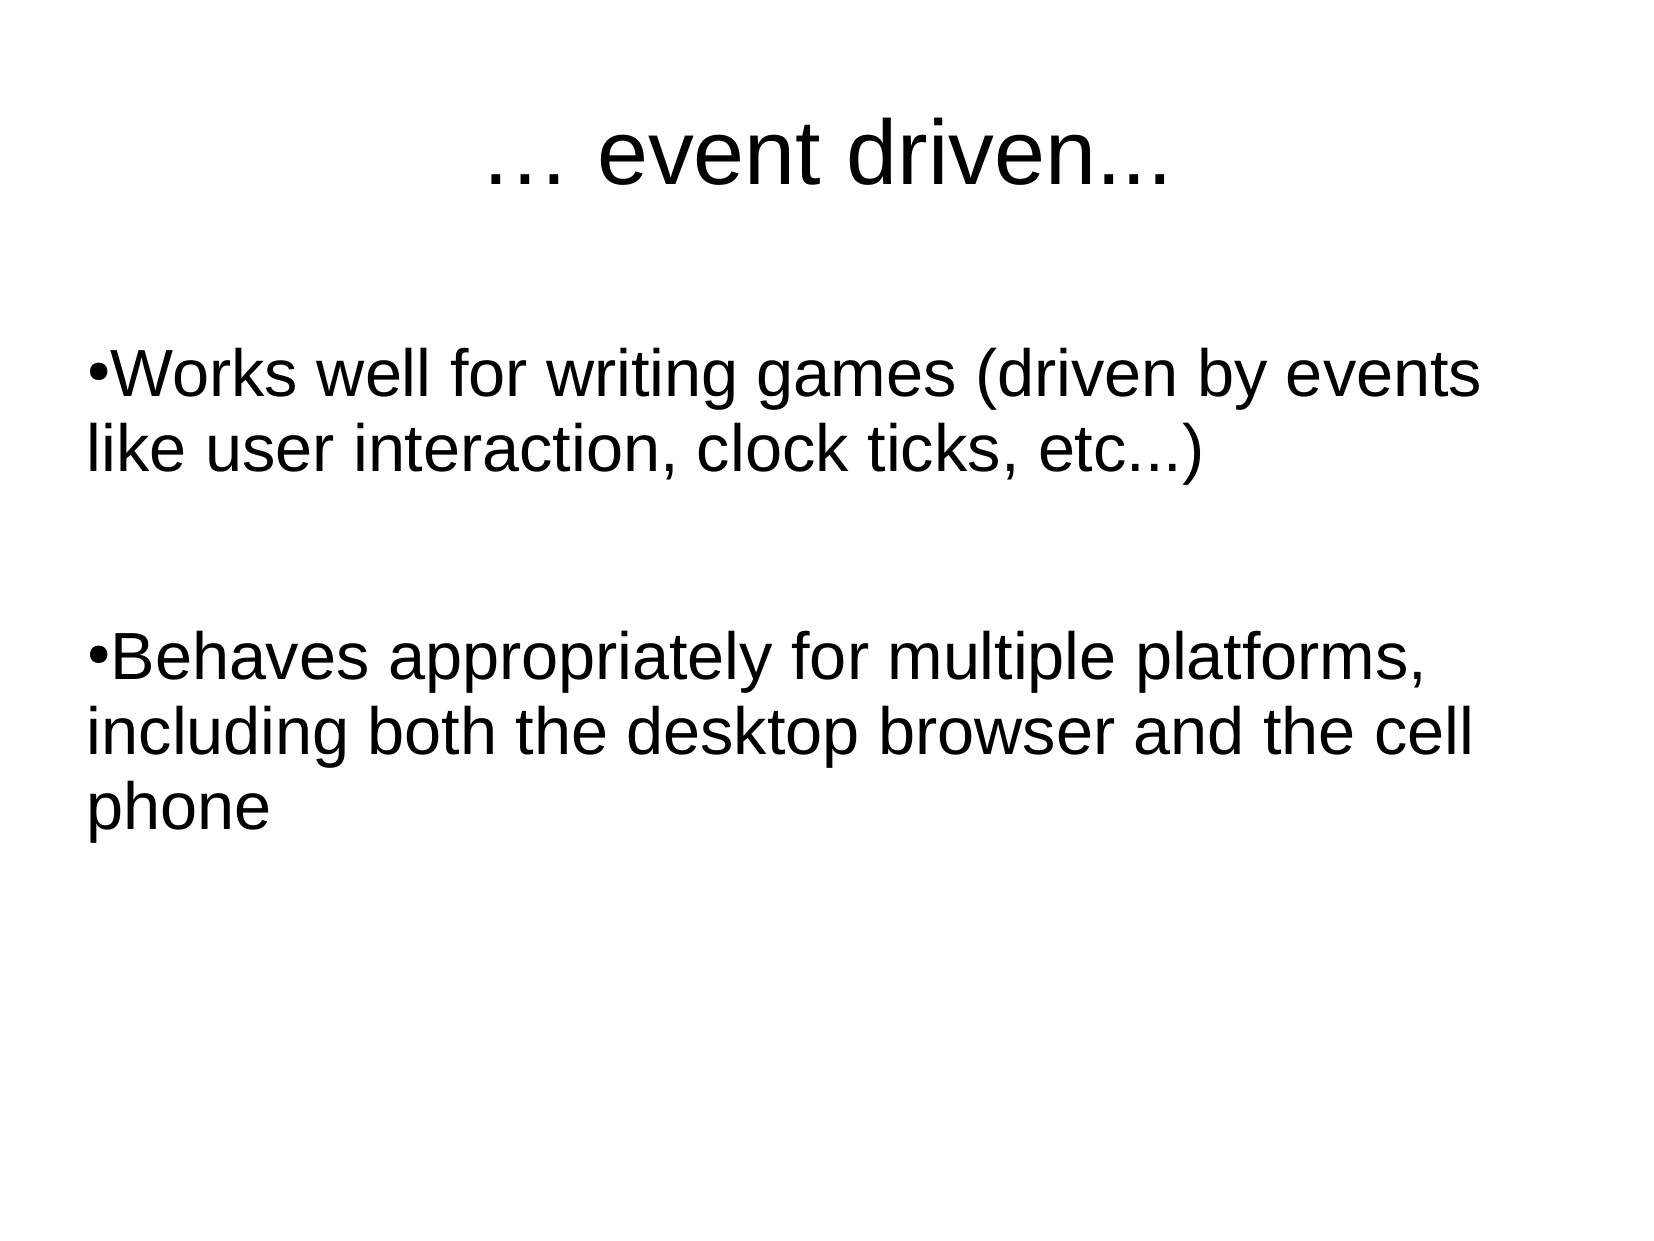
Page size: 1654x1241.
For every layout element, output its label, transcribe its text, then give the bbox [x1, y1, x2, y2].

title … event driven... [82, 56, 1571, 250]
list Works well for writing games (driven by events like user interaction, clock ticks, etc...) Behaves appropriately for multiple platforms, including both the desktop browser and the cell phone [86, 231, 1576, 1051]
